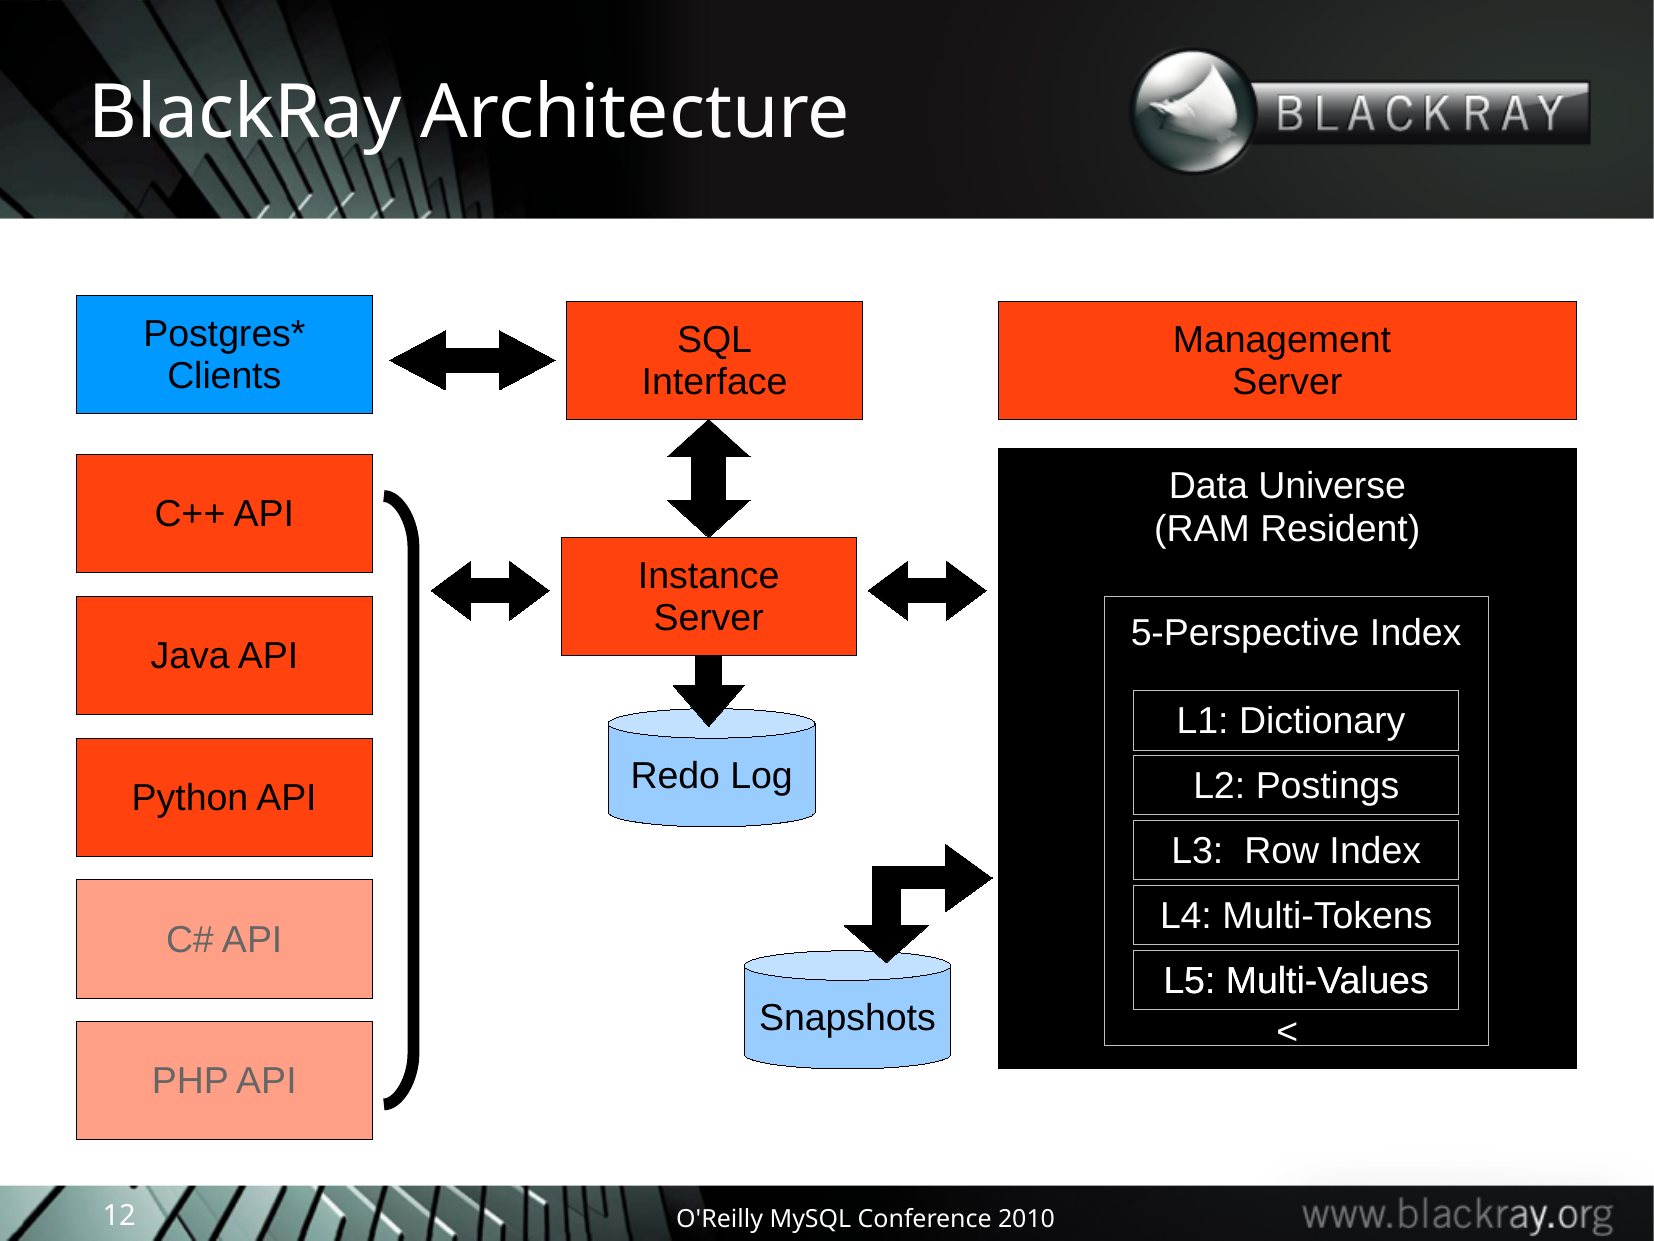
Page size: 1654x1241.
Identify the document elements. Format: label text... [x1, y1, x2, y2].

text_box Snapshots [744, 968, 951, 1069]
title BlackRay Architecture [88, 46, 1577, 170]
text_box Management Server [998, 301, 1577, 420]
text_box C++ API [76, 454, 373, 573]
text_box SQL Interface [566, 301, 863, 420]
text_box Python API [76, 738, 373, 857]
text_box PHP API [76, 1021, 373, 1140]
text_box Data Universe (RAM Resident) < [998, 448, 1577, 1069]
text_box [844, 844, 993, 963]
text_box Redo Log [608, 724, 816, 827]
text_box Java API [76, 596, 373, 715]
picture [0, 0, 1654, 1241]
text_box [431, 561, 550, 621]
text_box Postgres* Clients [76, 295, 373, 414]
text_box [667, 419, 751, 538]
text_box 5-Perspective Index [1104, 596, 1489, 1046]
text_box [673, 655, 745, 727]
text_box [868, 561, 987, 621]
text_box Instance Server [561, 537, 857, 656]
text_box [389, 330, 556, 390]
text_box C# API [76, 879, 373, 999]
